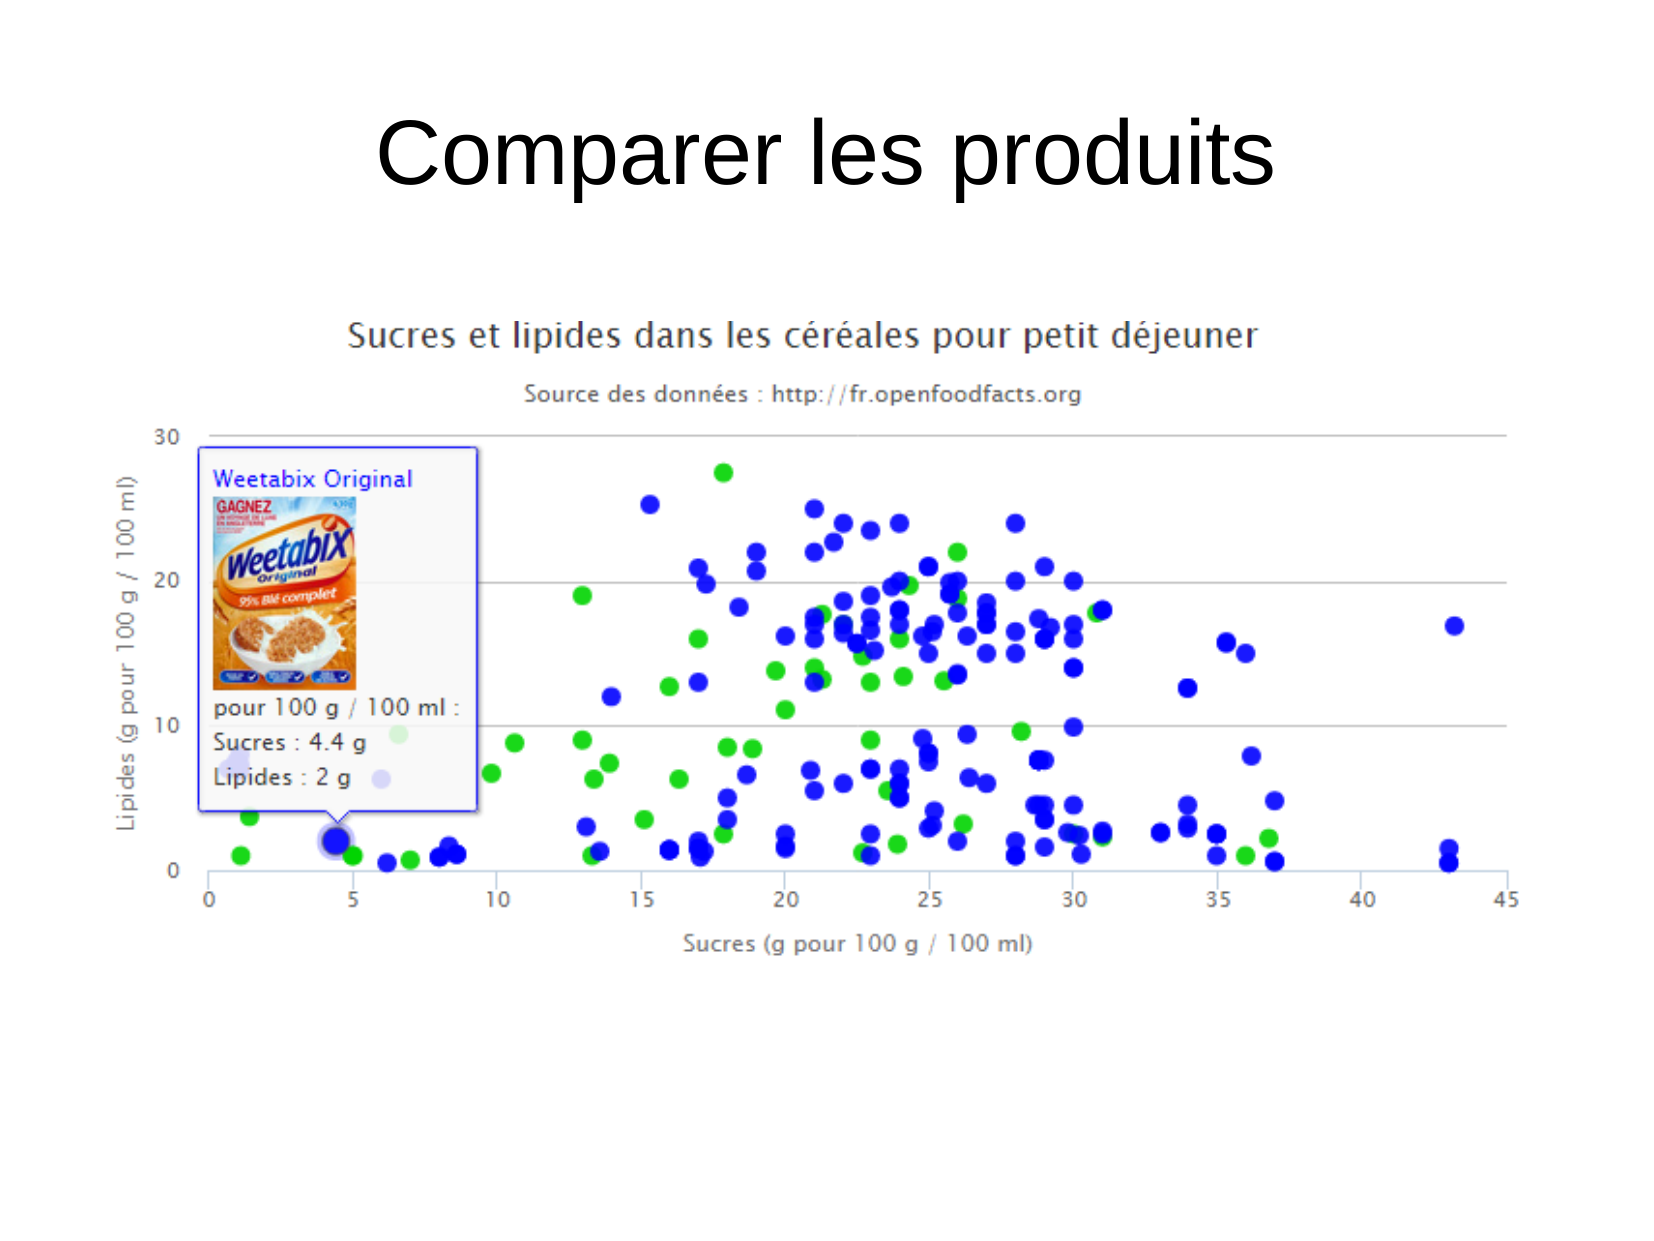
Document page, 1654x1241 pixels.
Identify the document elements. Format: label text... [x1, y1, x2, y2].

title Comparer les produits [82, 49, 1571, 257]
picture [82, 321, 1571, 979]
